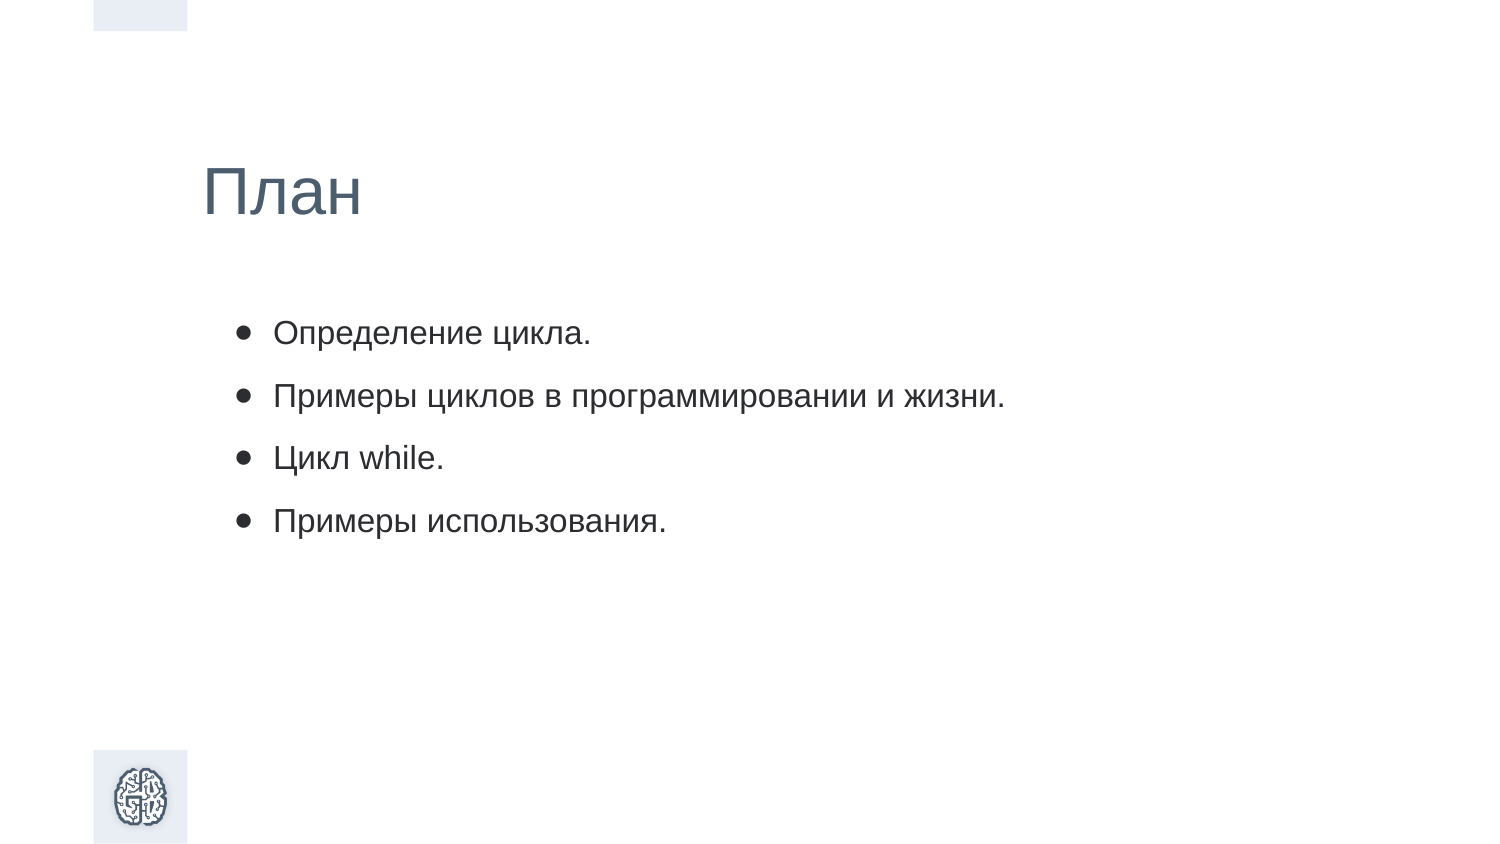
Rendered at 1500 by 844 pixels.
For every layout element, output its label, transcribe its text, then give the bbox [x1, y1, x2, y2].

text_box Цикл while. [187, 409, 1312, 472]
text_box Определение цикла. [187, 284, 1312, 358]
text_box Примеры циклов в программировании и жизни. [187, 358, 1312, 409]
text_box План [187, 93, 1312, 282]
picture [106, 760, 175, 834]
text_box Примеры использования. [187, 472, 1312, 546]
